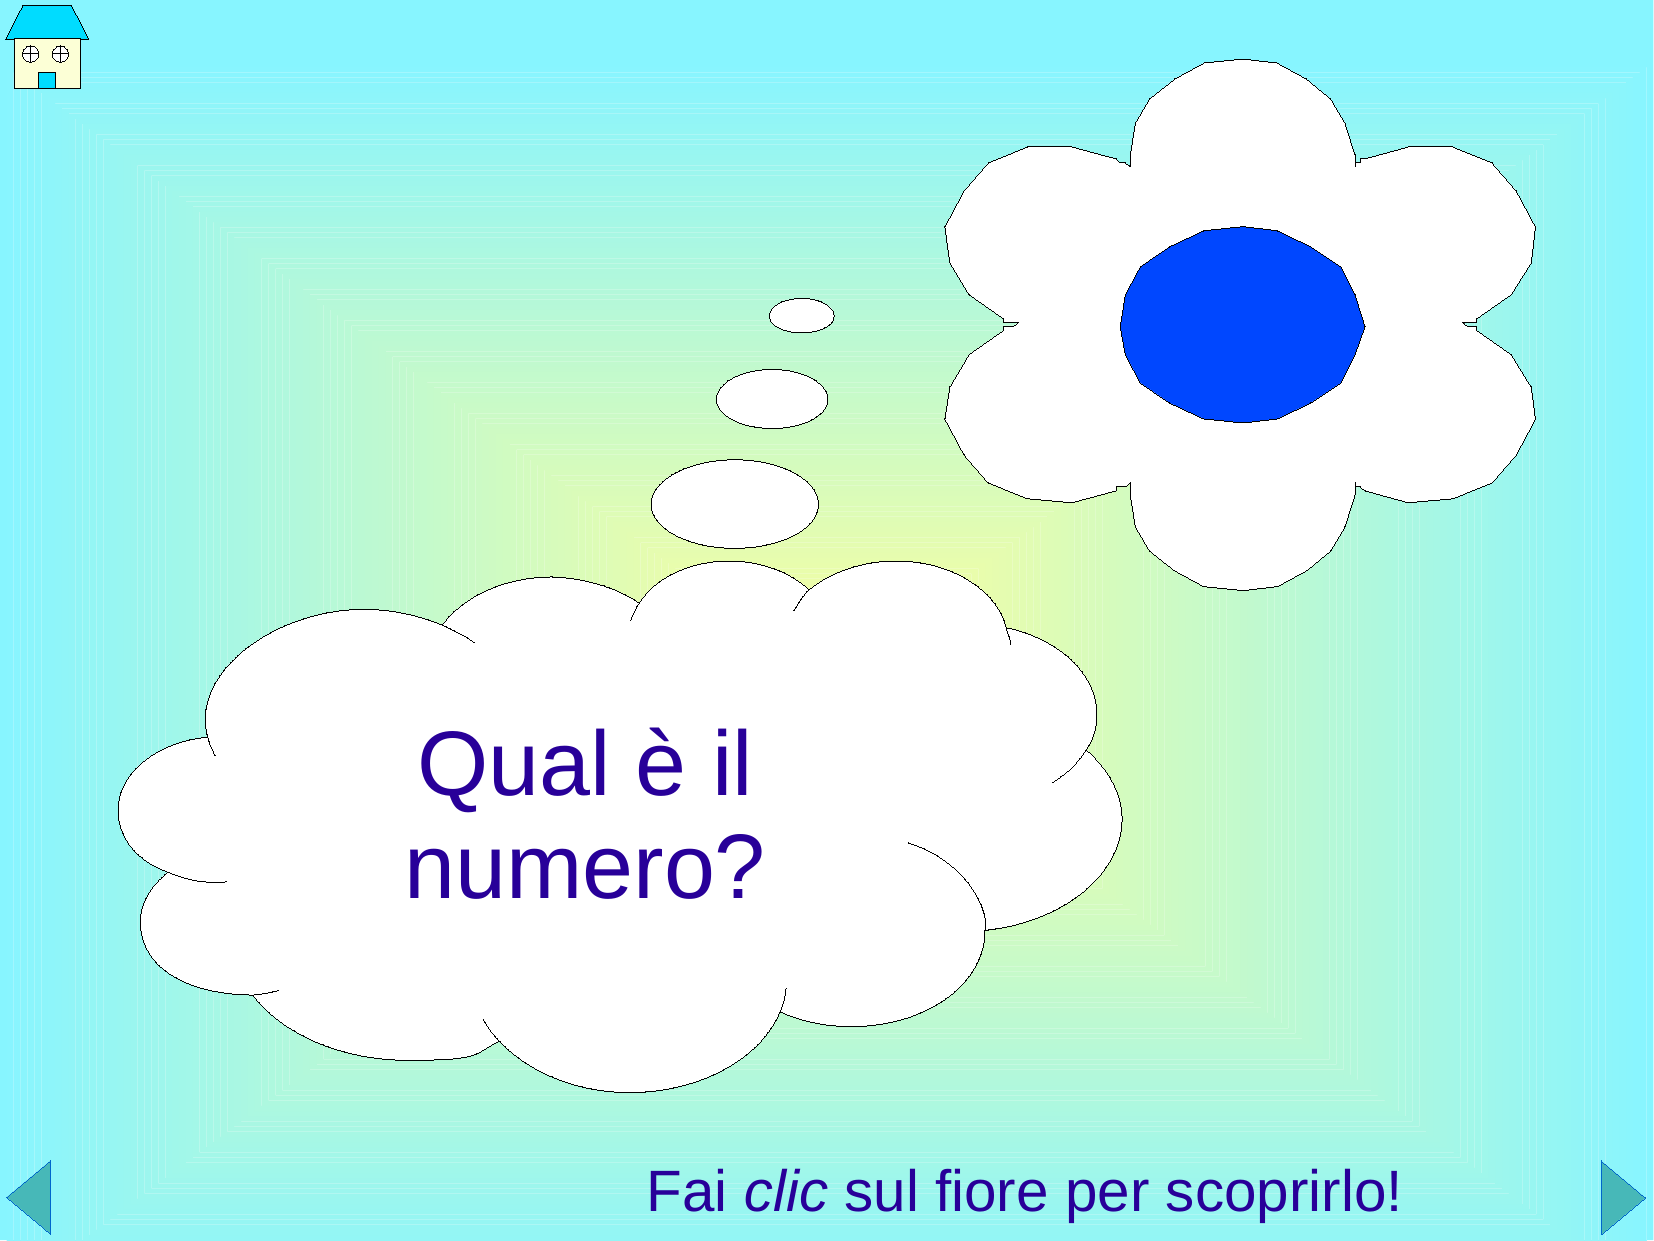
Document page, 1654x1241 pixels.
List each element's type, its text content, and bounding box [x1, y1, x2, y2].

text_box Qual è il numero? [769, 298, 835, 333]
text_box Fai clic sul fiore per scoprirlo! [631, 1151, 1489, 1232]
text_box [1601, 1160, 1646, 1235]
text_box Qual è il numero? [651, 459, 819, 549]
text_box Qual è il numero? [716, 369, 828, 429]
text_box [944, 59, 1536, 591]
text_box [6, 1160, 51, 1235]
text_box Qual è il numero? [118, 561, 1123, 1093]
text_box [5, 5, 89, 89]
